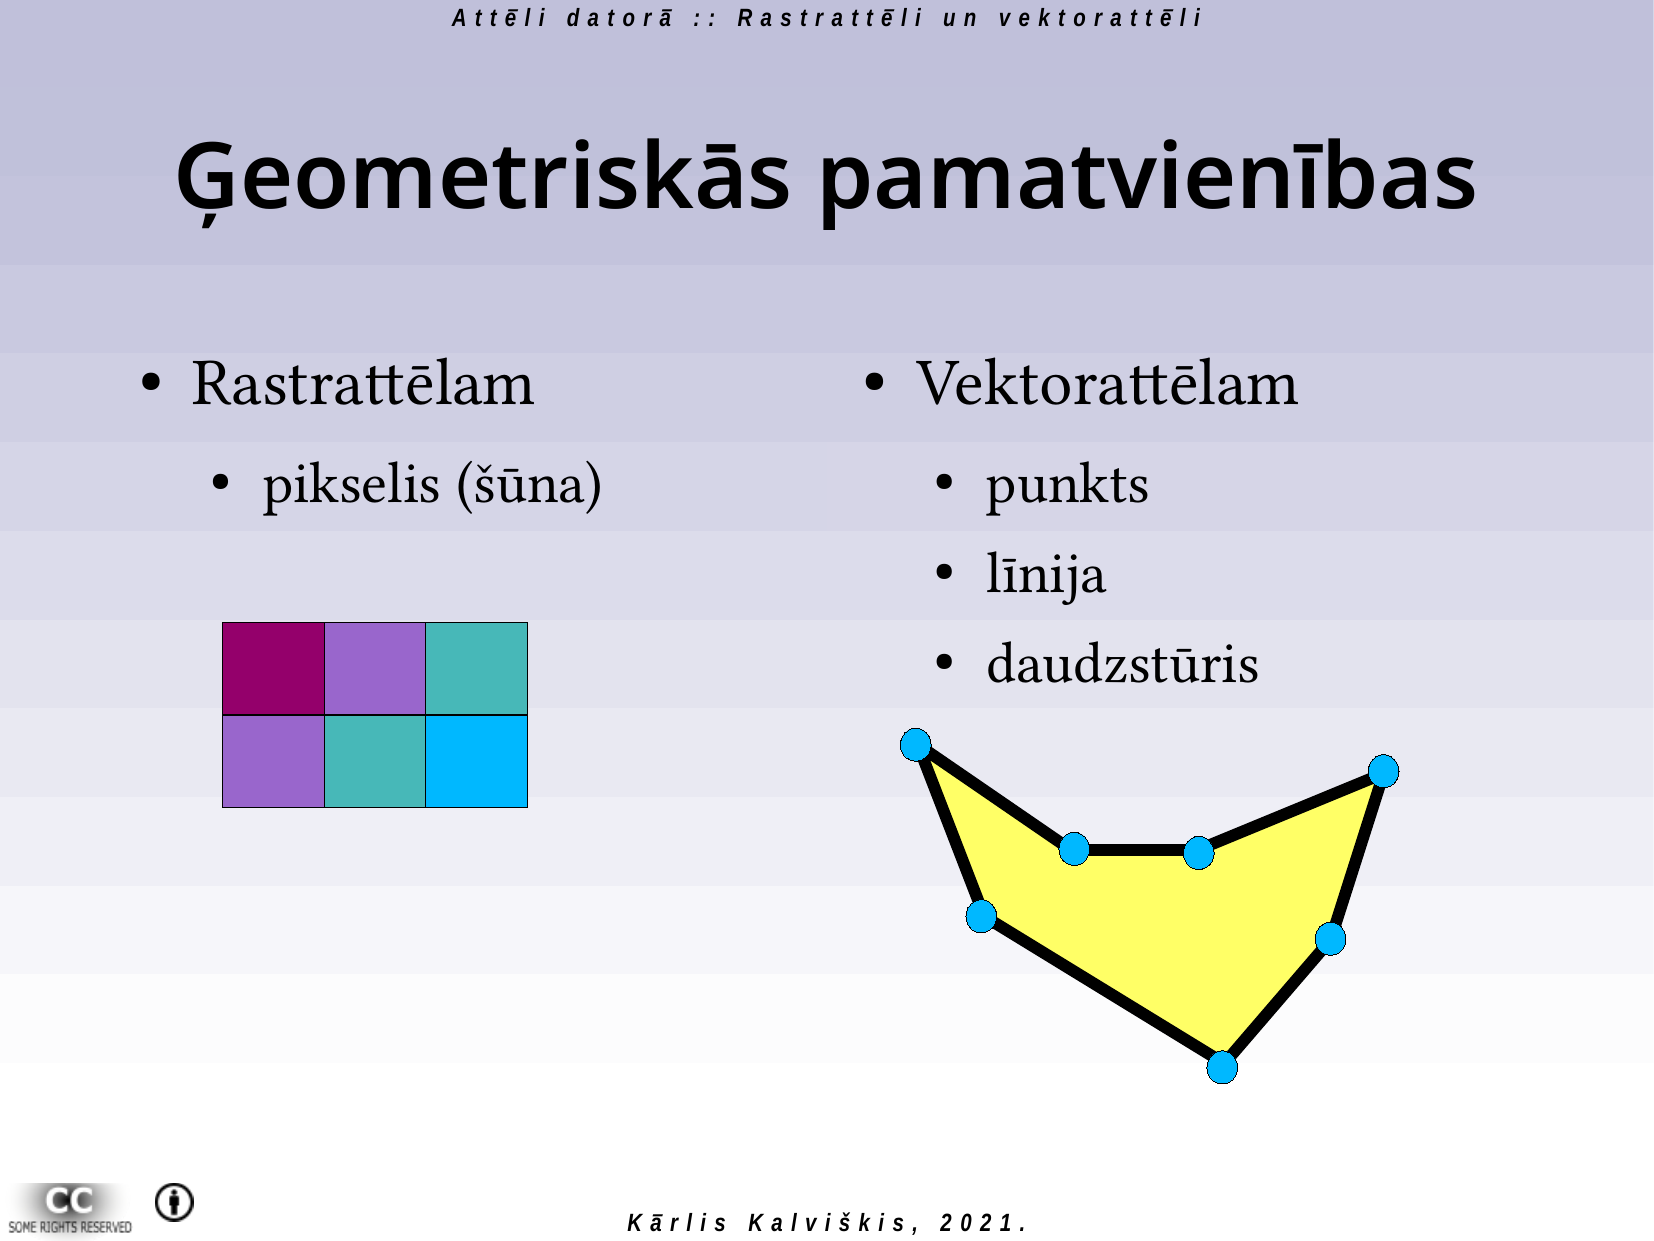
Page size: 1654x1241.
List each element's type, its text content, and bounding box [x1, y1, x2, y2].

text_box [222, 622, 528, 808]
list Rastrattēlam pikselis (šūna) [121, 344, 811, 1127]
text_box [900, 728, 1400, 1084]
title Ģeometriskās pamatvienības [29, 49, 1625, 296]
picture [0, 0, 1654, 1241]
list Vektorattēlam punkts līnija daudzstūris [845, 344, 1535, 1127]
